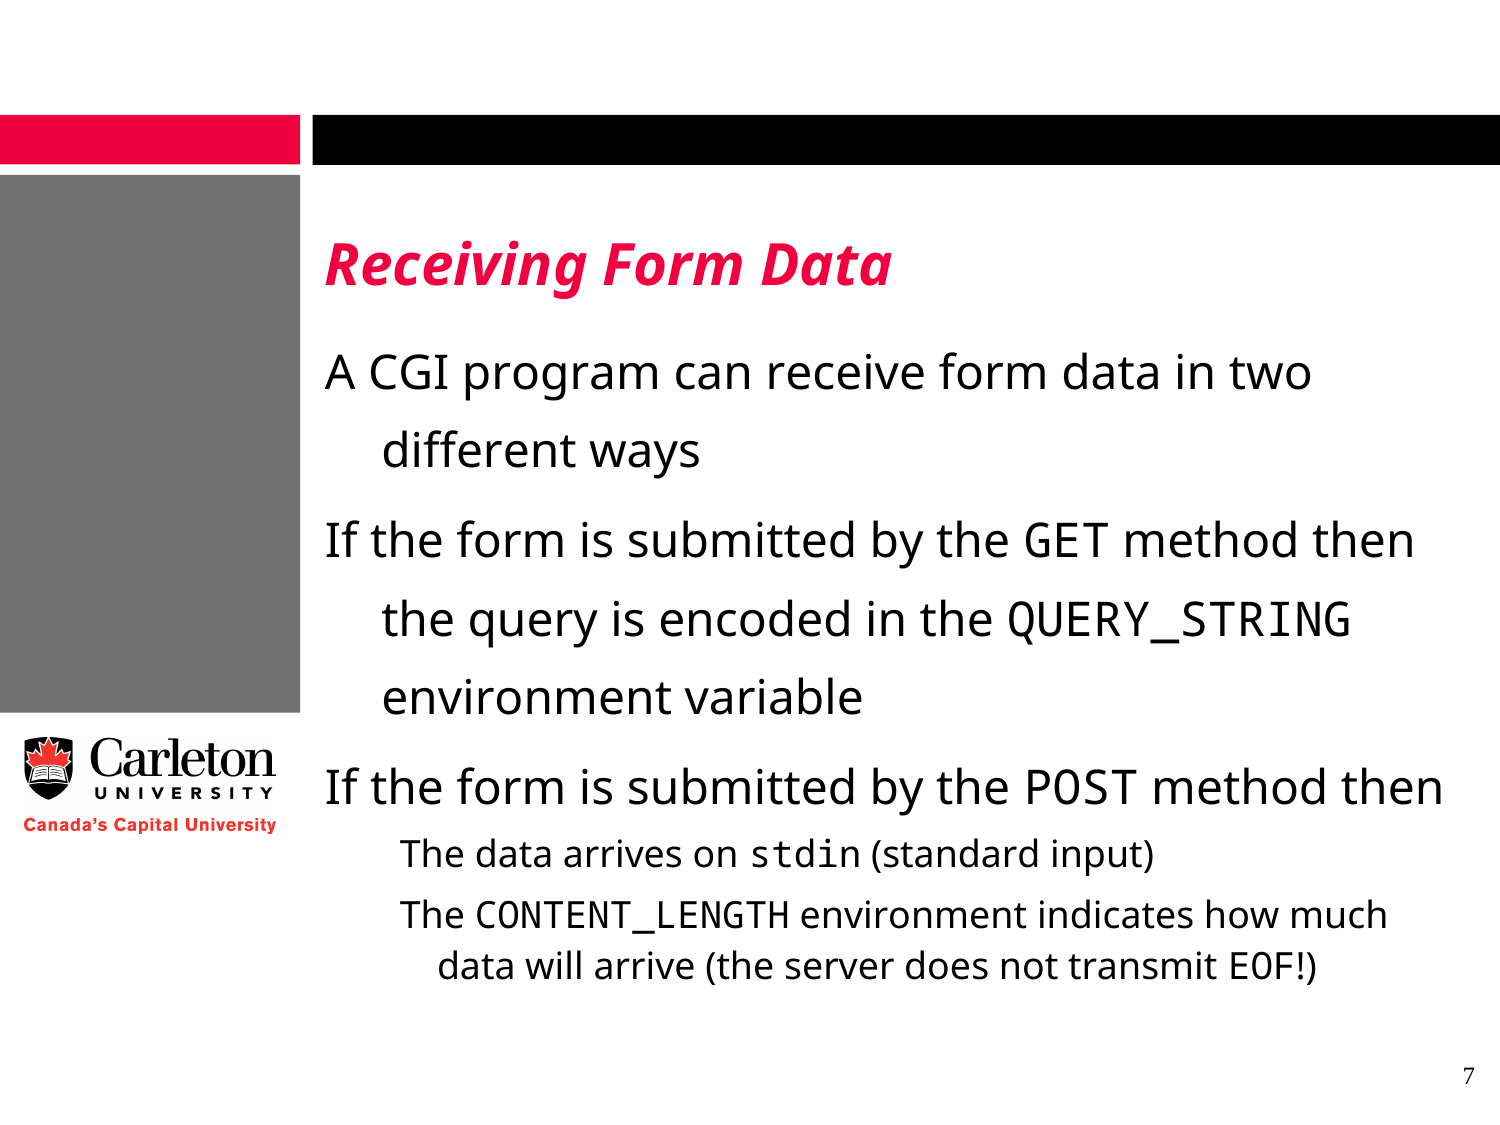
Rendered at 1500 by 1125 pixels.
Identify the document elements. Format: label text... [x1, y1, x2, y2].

list A CGI program can receive form data in two different ways If the form is submitted by the GET method then the query is encoded in the QUERY_STRING environment variable If the form is submitted by the POST method then The data arrives on stdin (standard input) The CONTENT_LENGTH environment indicates how much data will arrive (the server does not transmit EOF!) [324, 324, 1450, 1036]
picture [24, 737, 276, 834]
title Receiving Form Data [324, 194, 1450, 324]
